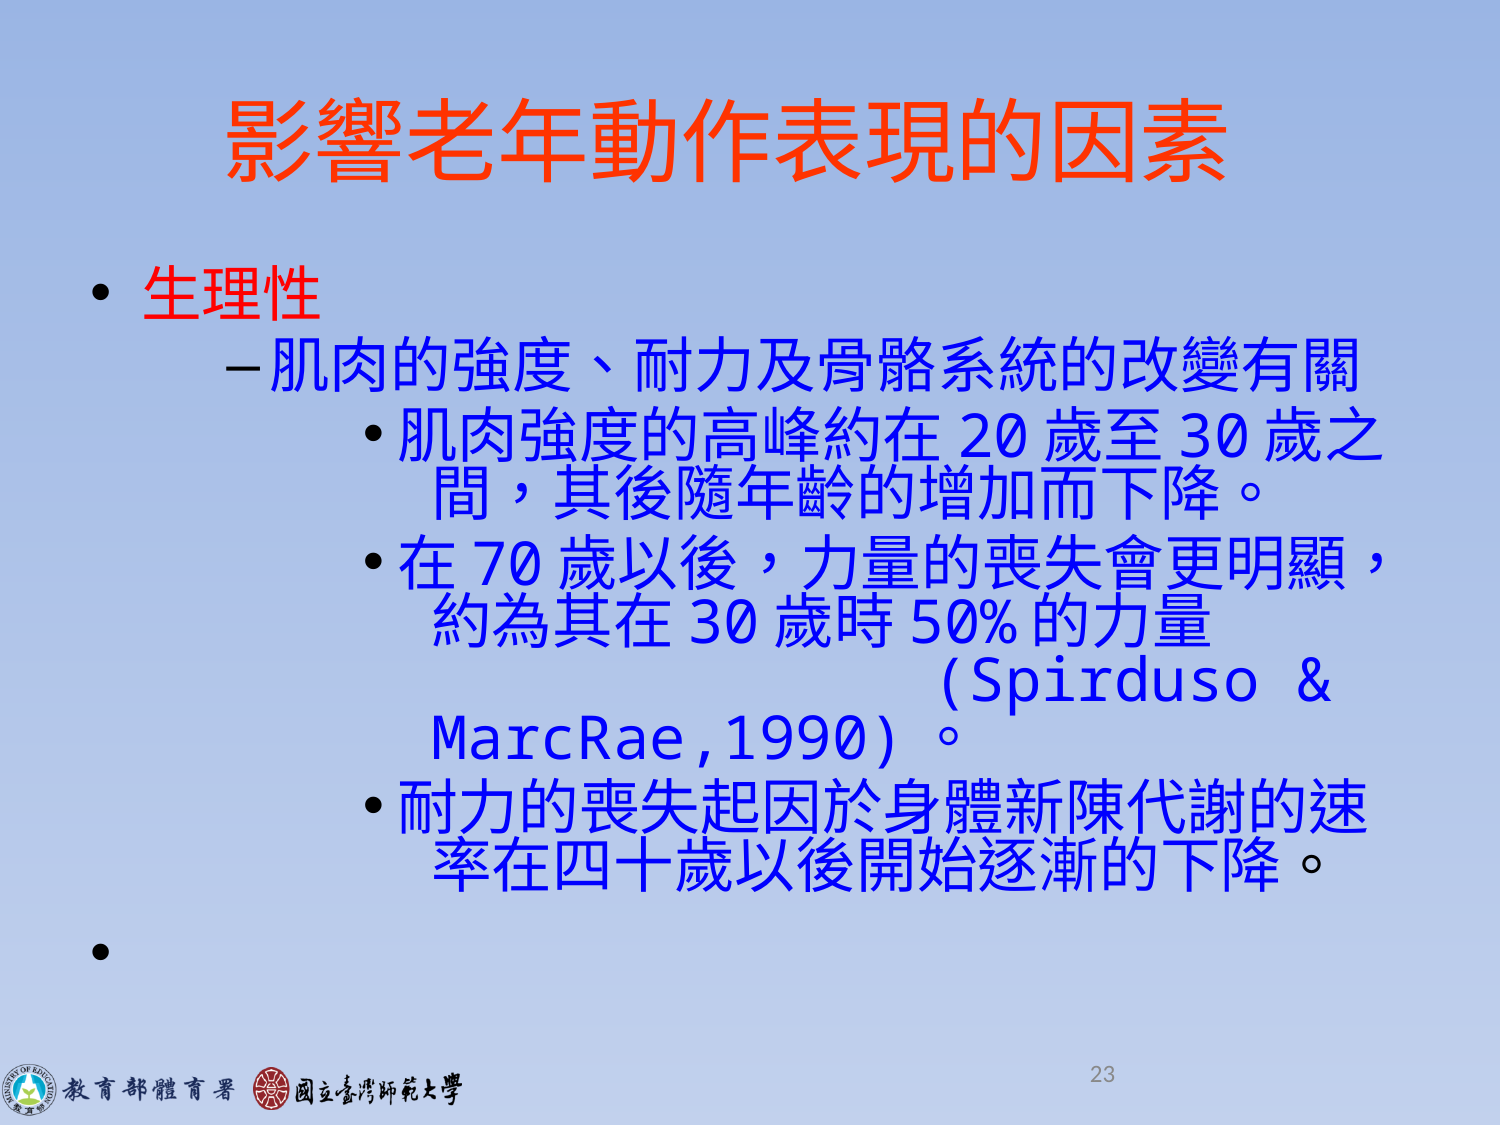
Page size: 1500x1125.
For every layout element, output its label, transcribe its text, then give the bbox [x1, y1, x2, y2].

text_box [1074, 1042, 1426, 1103]
list 生理性 肌肉的強度、耐力及骨骼系統的改變有關 肌肉強度的高峰約在20歲至30歲之間，其後隨年齡的增加而下降。 在70歲以後，力量的喪失會更明顯，約為其在30歲時50%的力量 (Spirduso & MarcRae,1990)。 耐力的喪失起因於身體新陳代謝的速率在四十歲以後開始逐漸的下降。 [75, 262, 1426, 1005]
title 影響老年動作表現的因素 [75, 45, 1426, 233]
